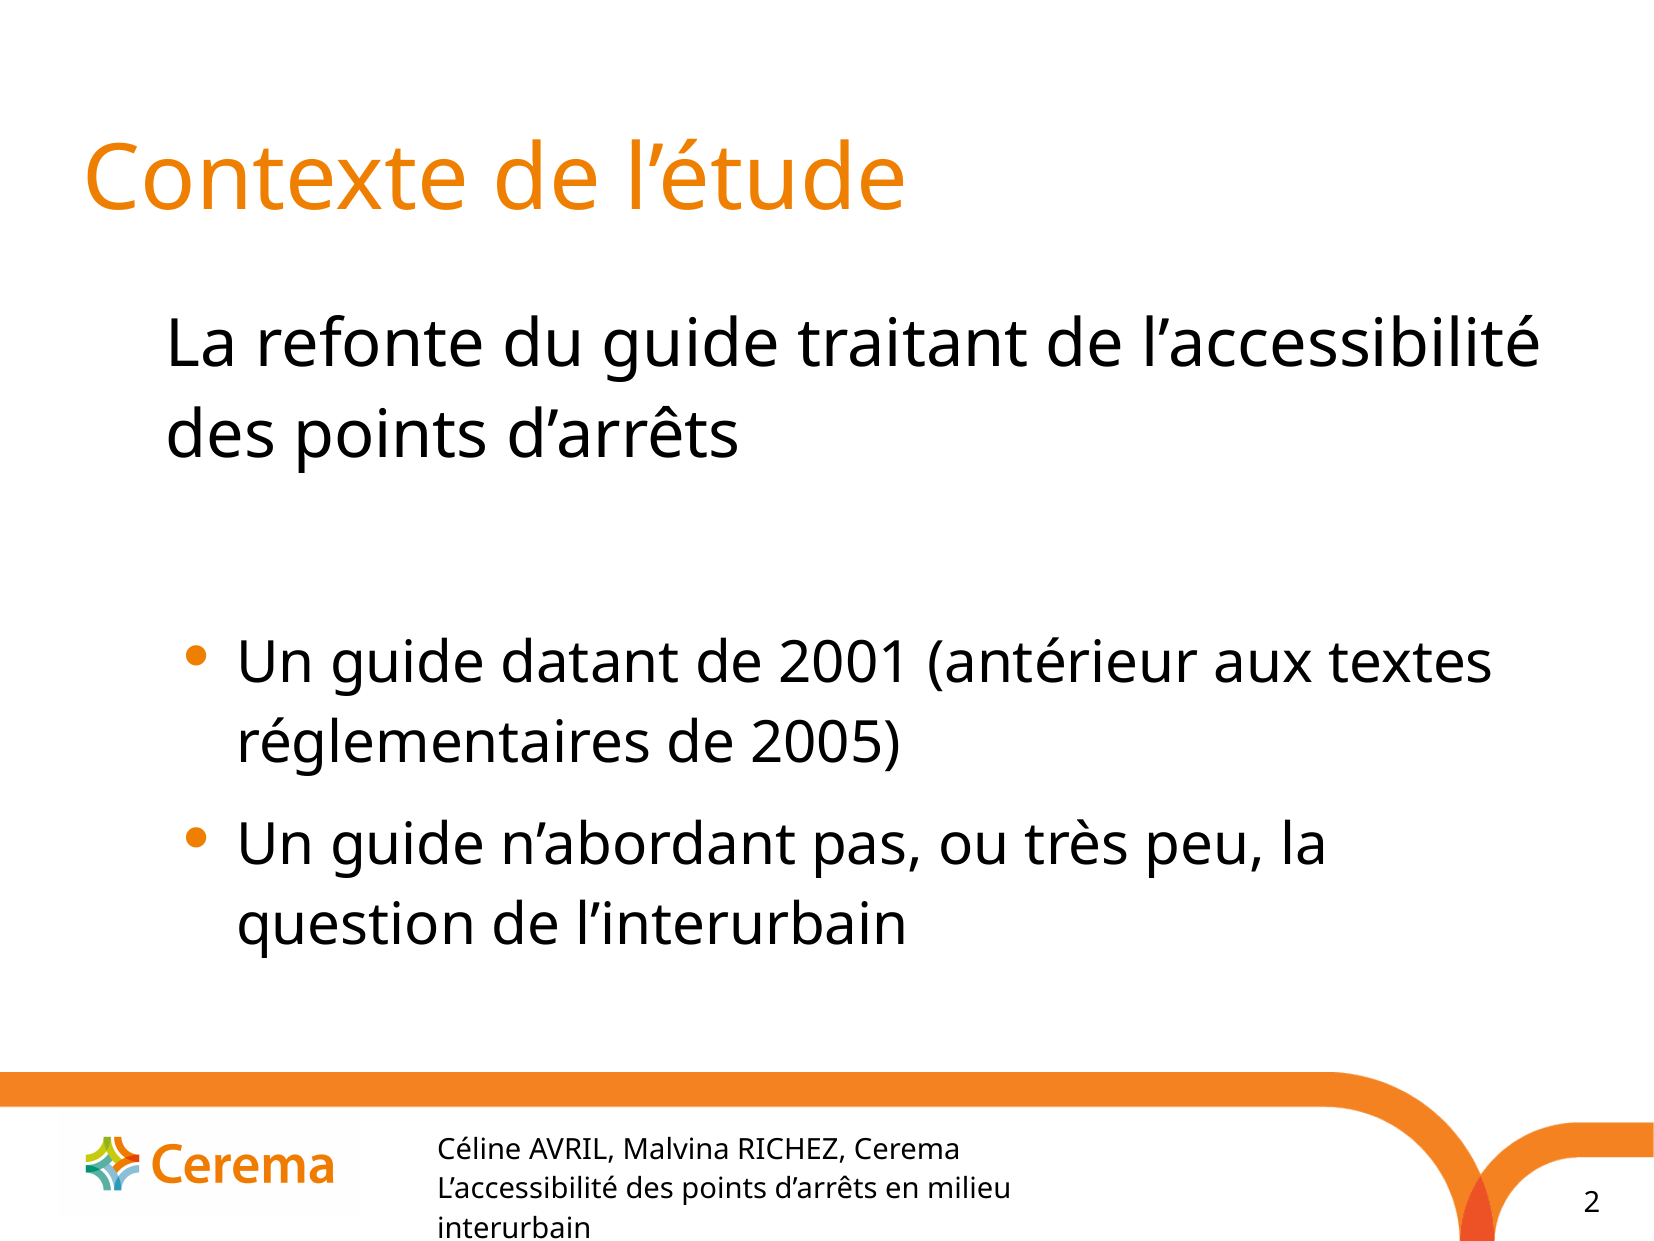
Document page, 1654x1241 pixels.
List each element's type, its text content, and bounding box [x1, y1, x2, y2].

title Contexte de l’étude [82, 70, 1571, 278]
list La refonte du guide traitant de l’accessibilité des points d’arrêts Un guide datant de 2001 (antérieur aux textes réglementaires de 2005) Un guide n’abordant pas, ou très peu, la question de l’interurbain [94, 295, 1583, 1015]
picture [0, 1072, 1654, 1241]
